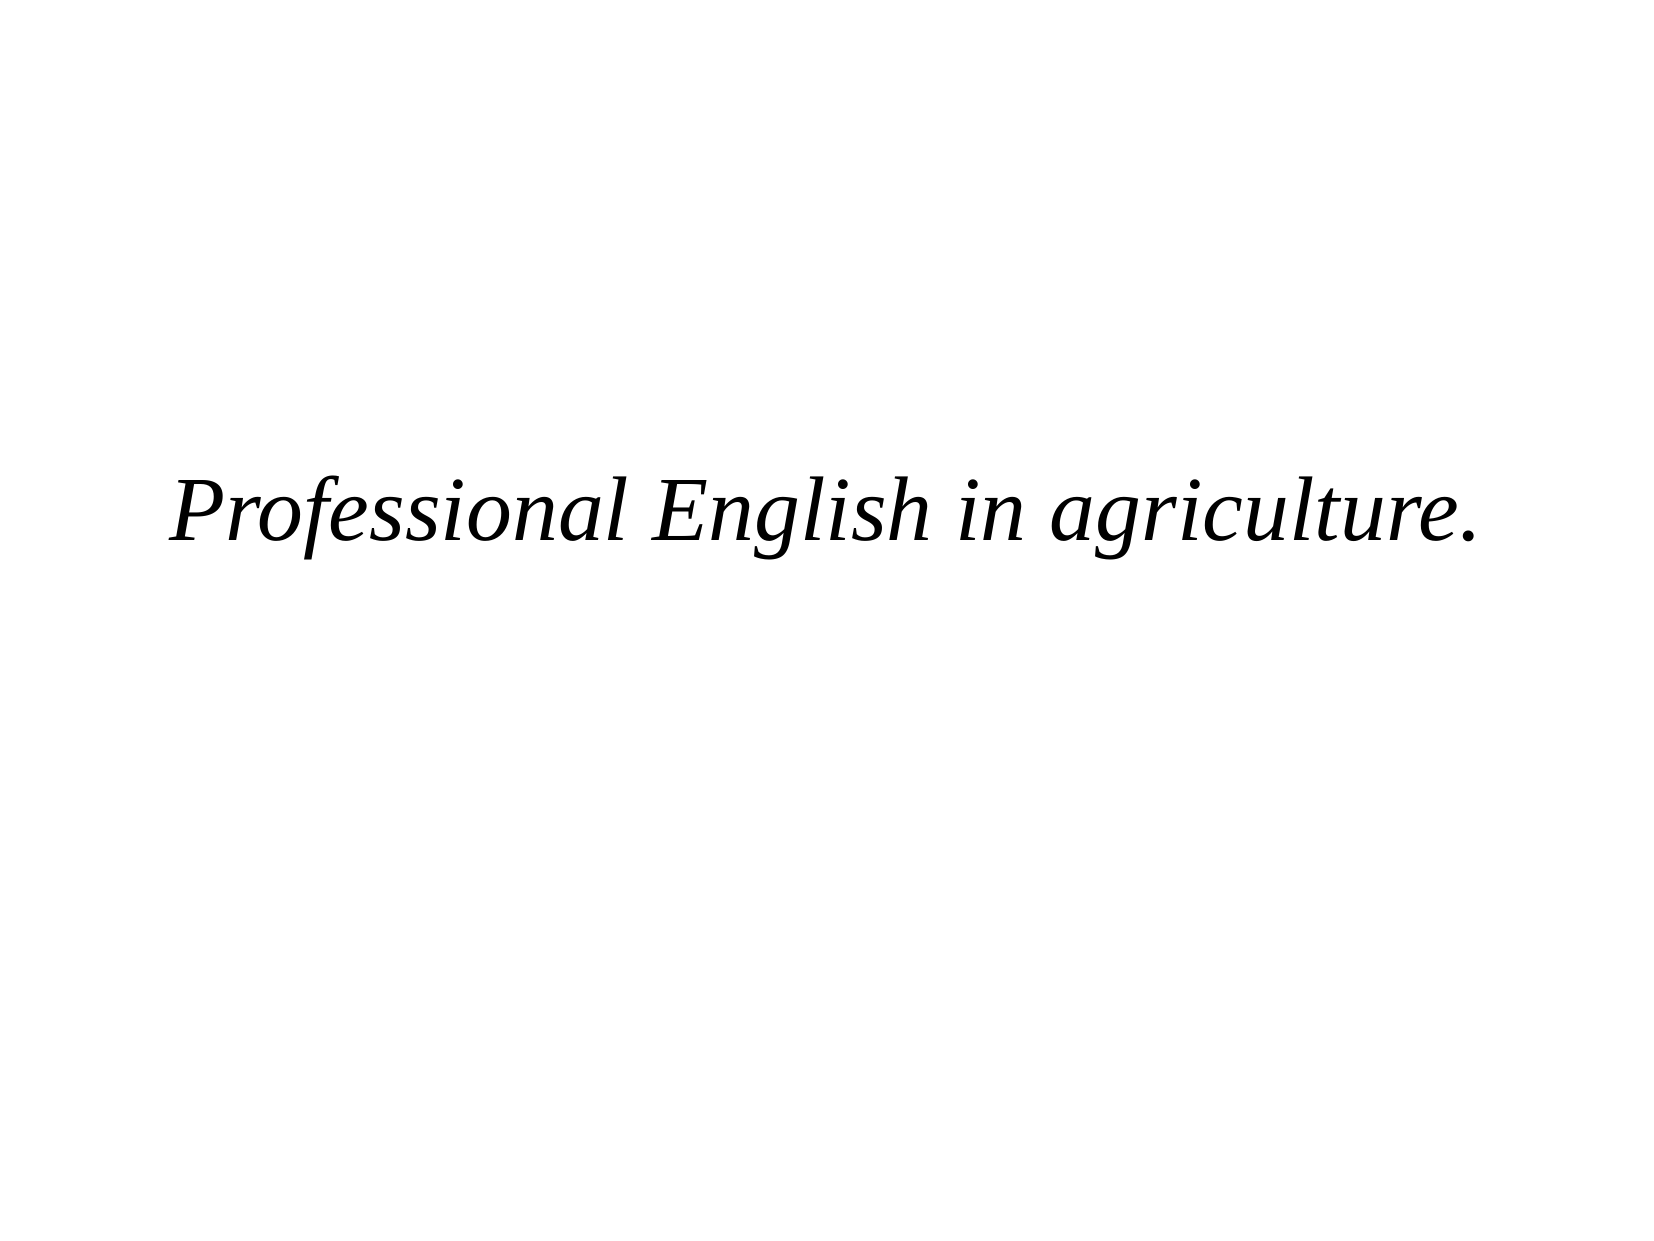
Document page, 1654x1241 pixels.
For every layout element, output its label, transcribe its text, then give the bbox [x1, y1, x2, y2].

title Professional English in agriculture. [82, 318, 1571, 579]
